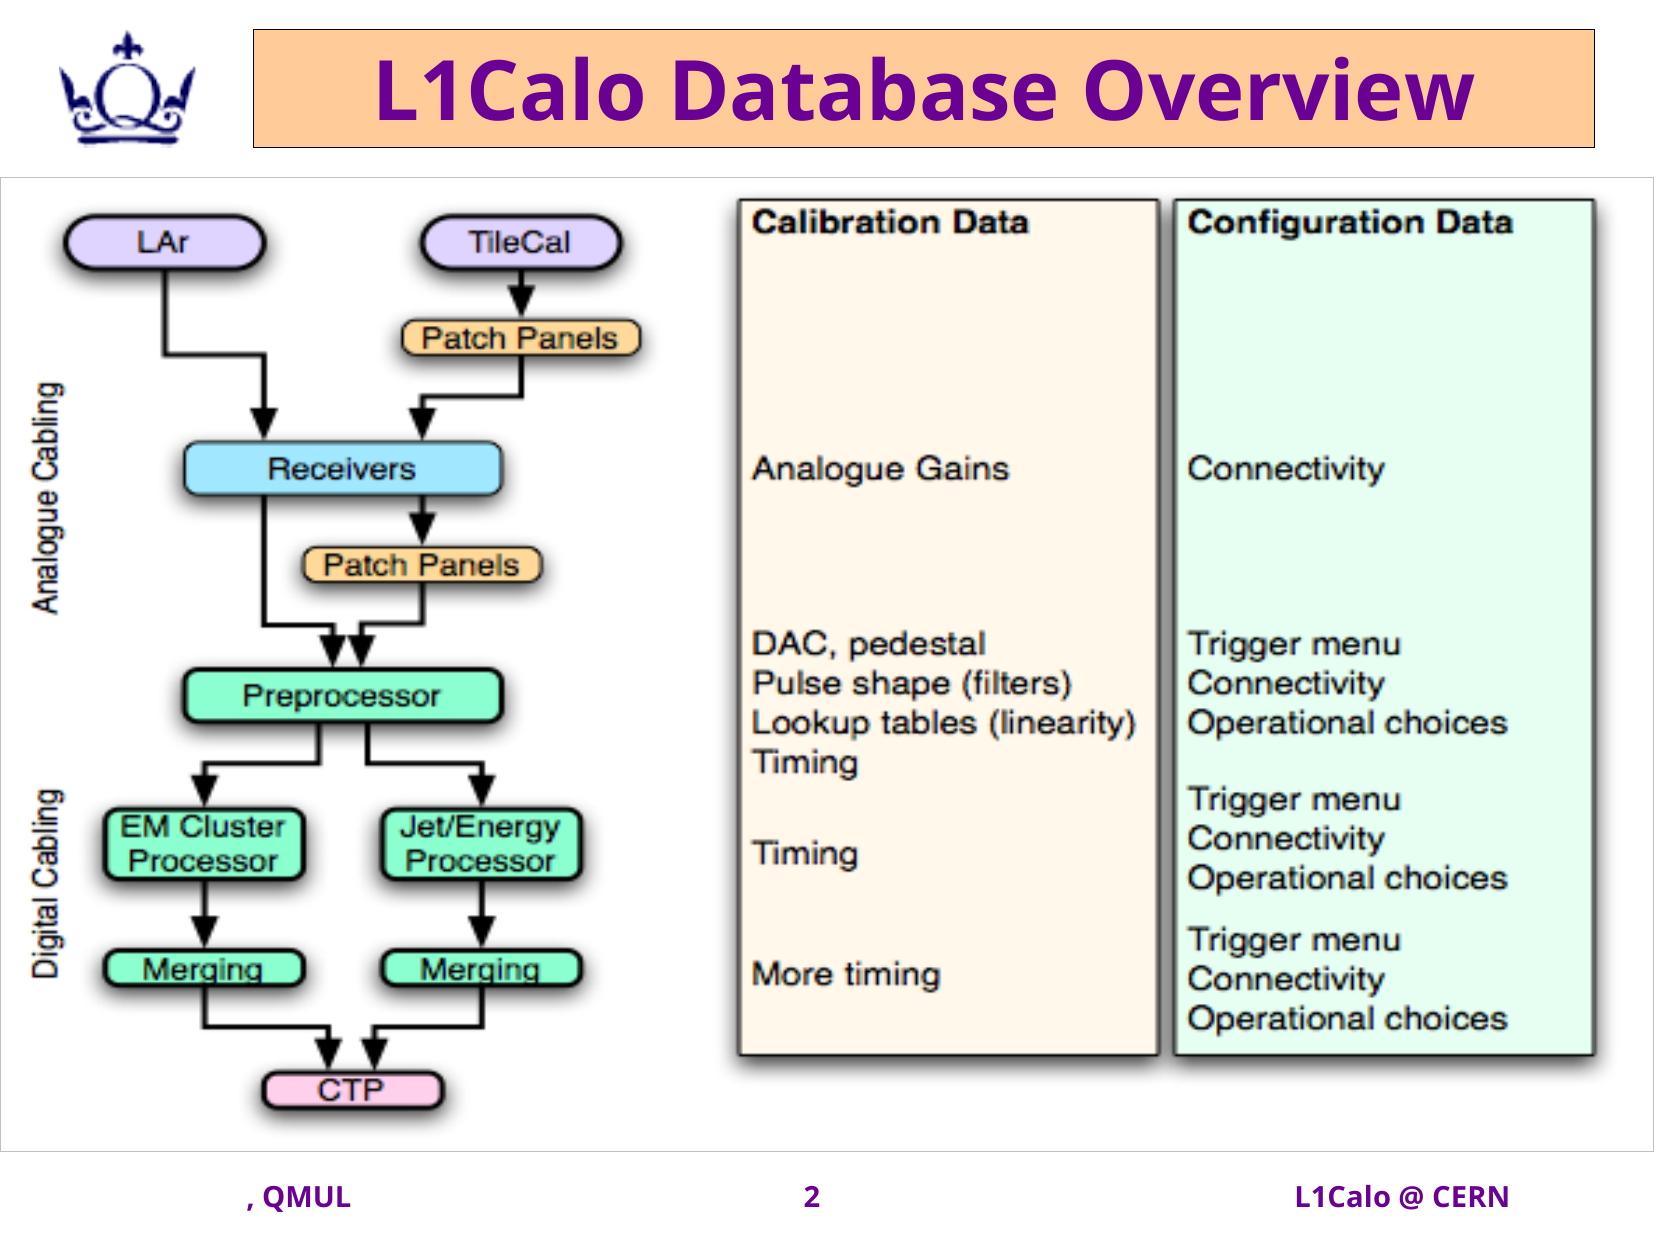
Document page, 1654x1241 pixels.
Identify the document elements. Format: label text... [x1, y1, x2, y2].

picture [22, 182, 1623, 1146]
title L1Calo Database Overview [253, 29, 1595, 148]
picture [59, 29, 200, 148]
